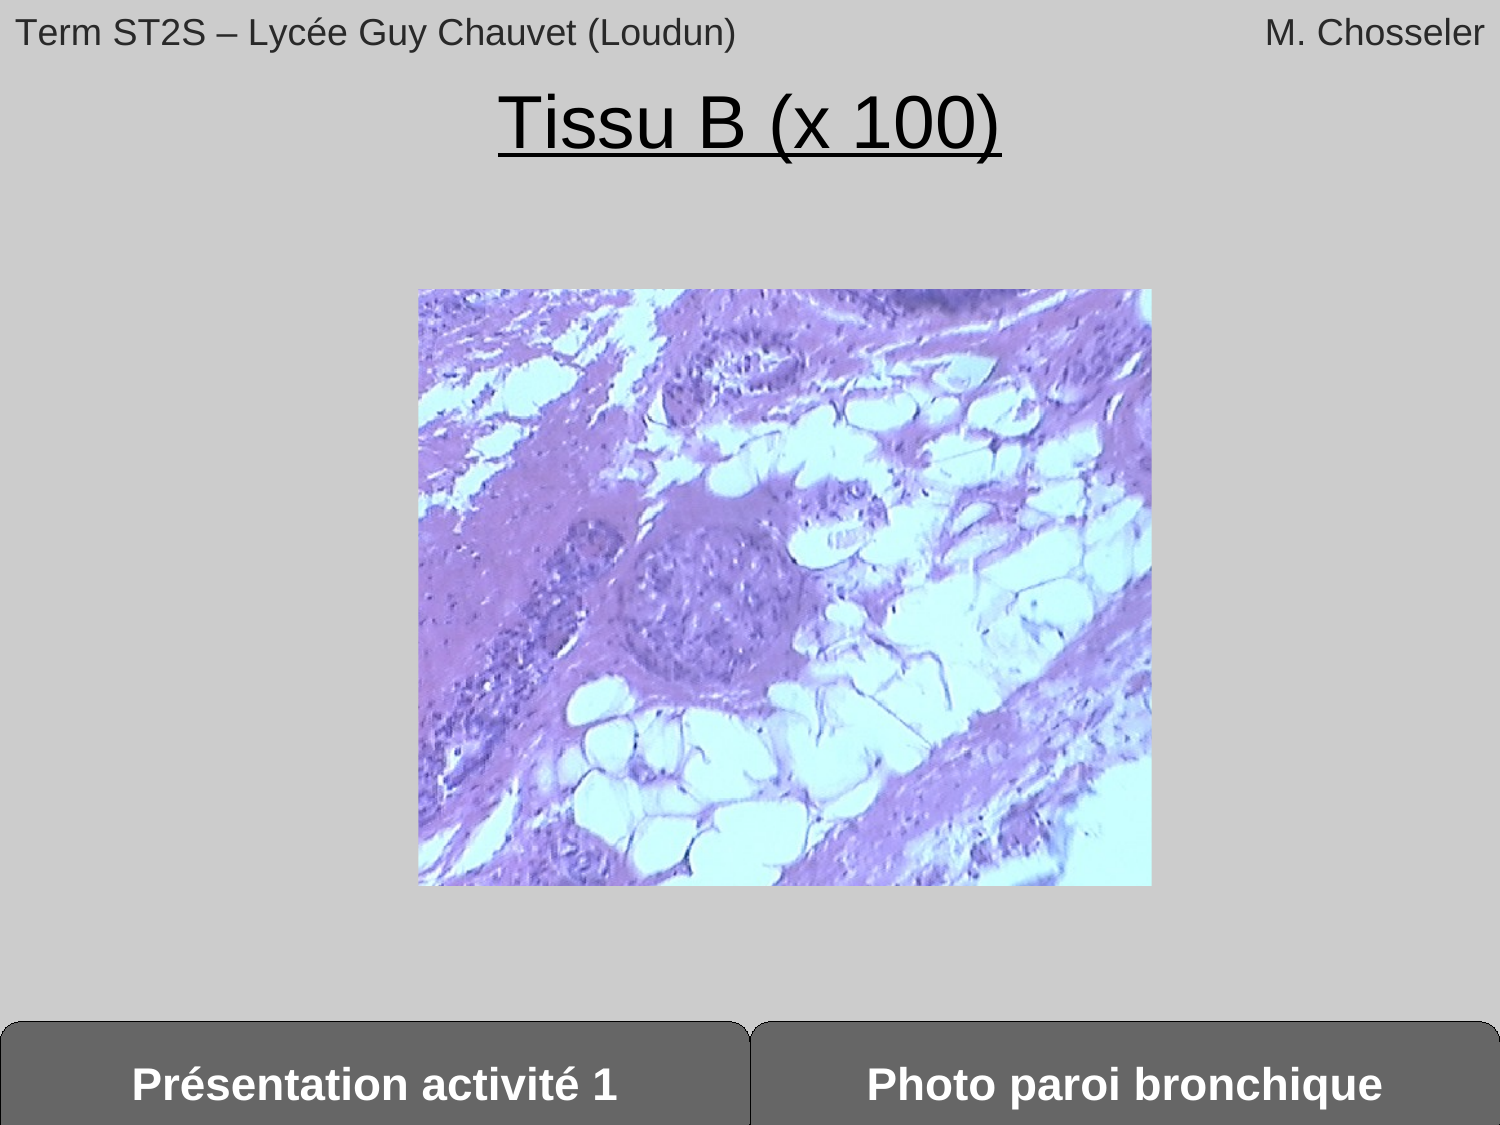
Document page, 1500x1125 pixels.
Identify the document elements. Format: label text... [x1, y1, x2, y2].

title Tissu B (x 100) [0, 24, 1500, 213]
picture [418, 289, 1152, 886]
